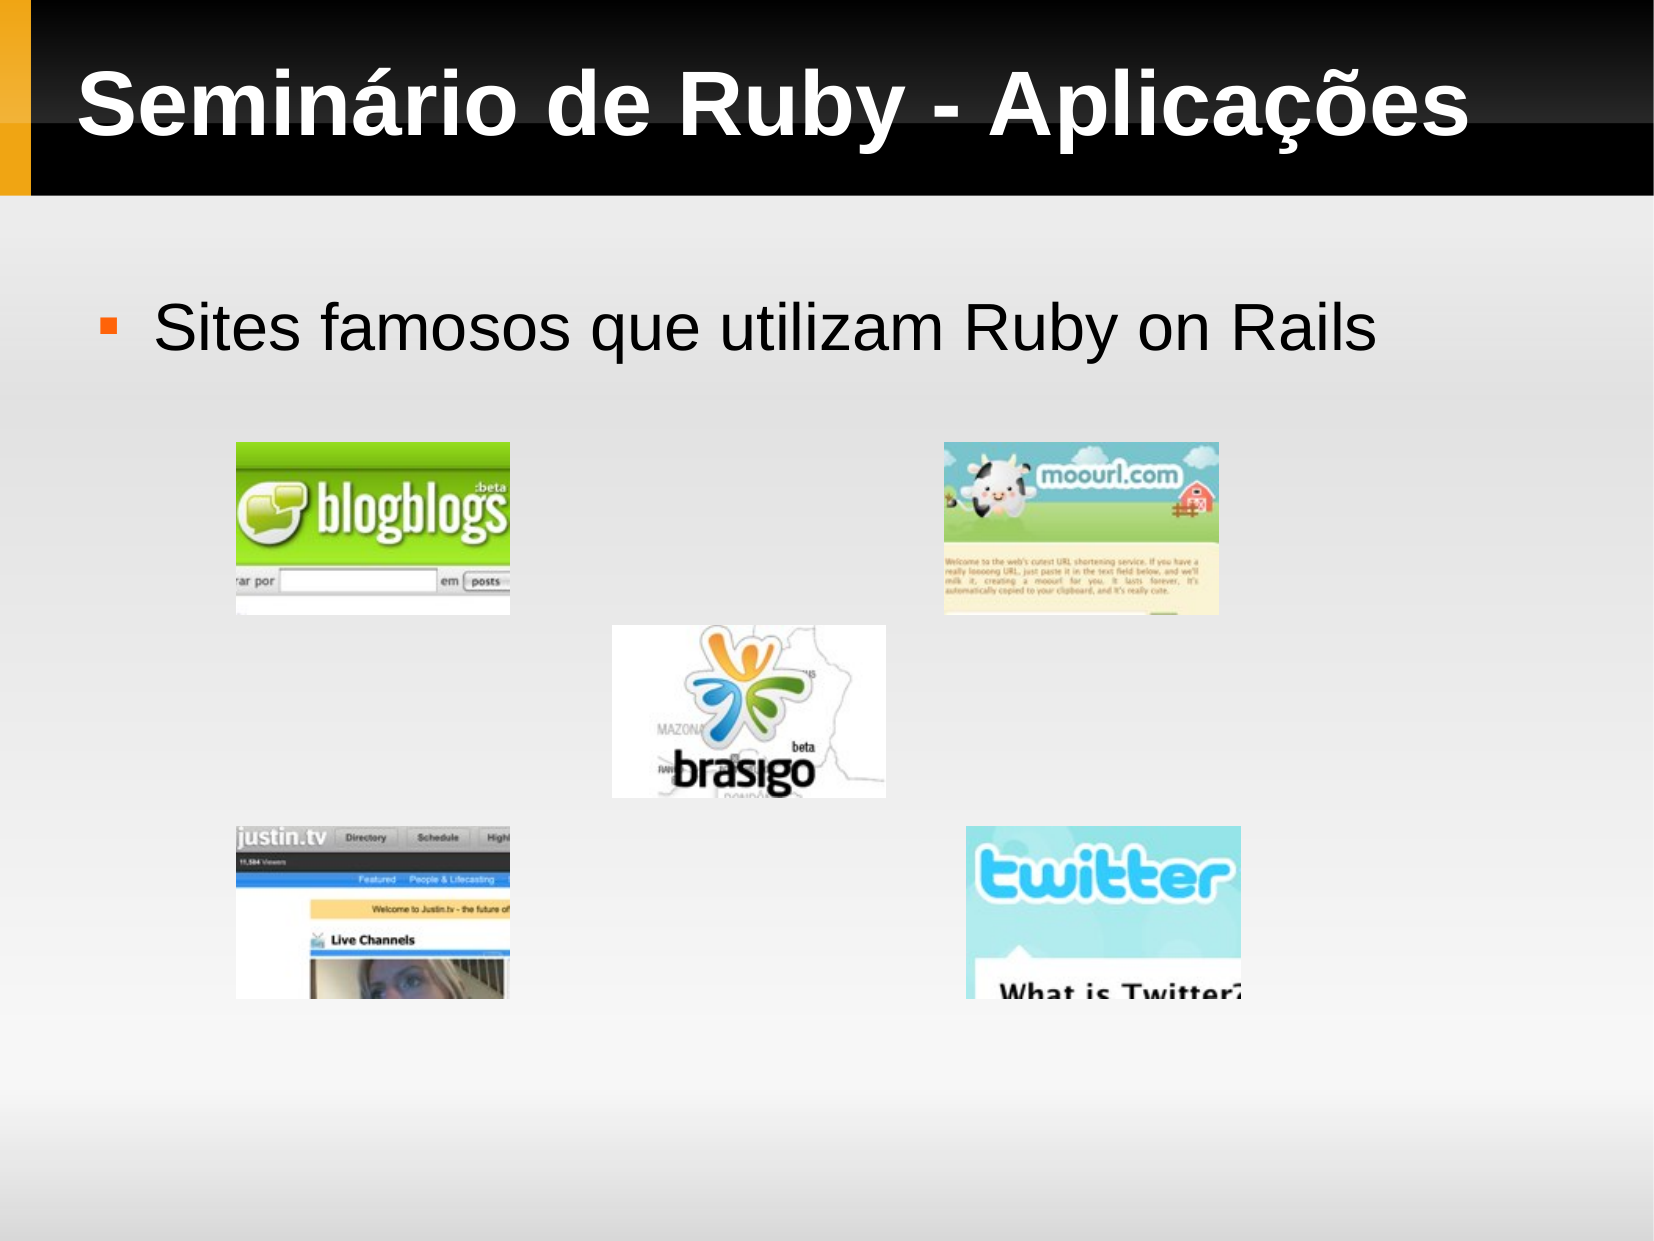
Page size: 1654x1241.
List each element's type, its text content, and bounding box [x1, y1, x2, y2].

title Seminário de Ruby - Aplicações [76, 7, 1565, 200]
list Sites famosos que utilizam Ruby on Rails [82, 290, 1571, 1094]
picture [0, 0, 1654, 1241]
